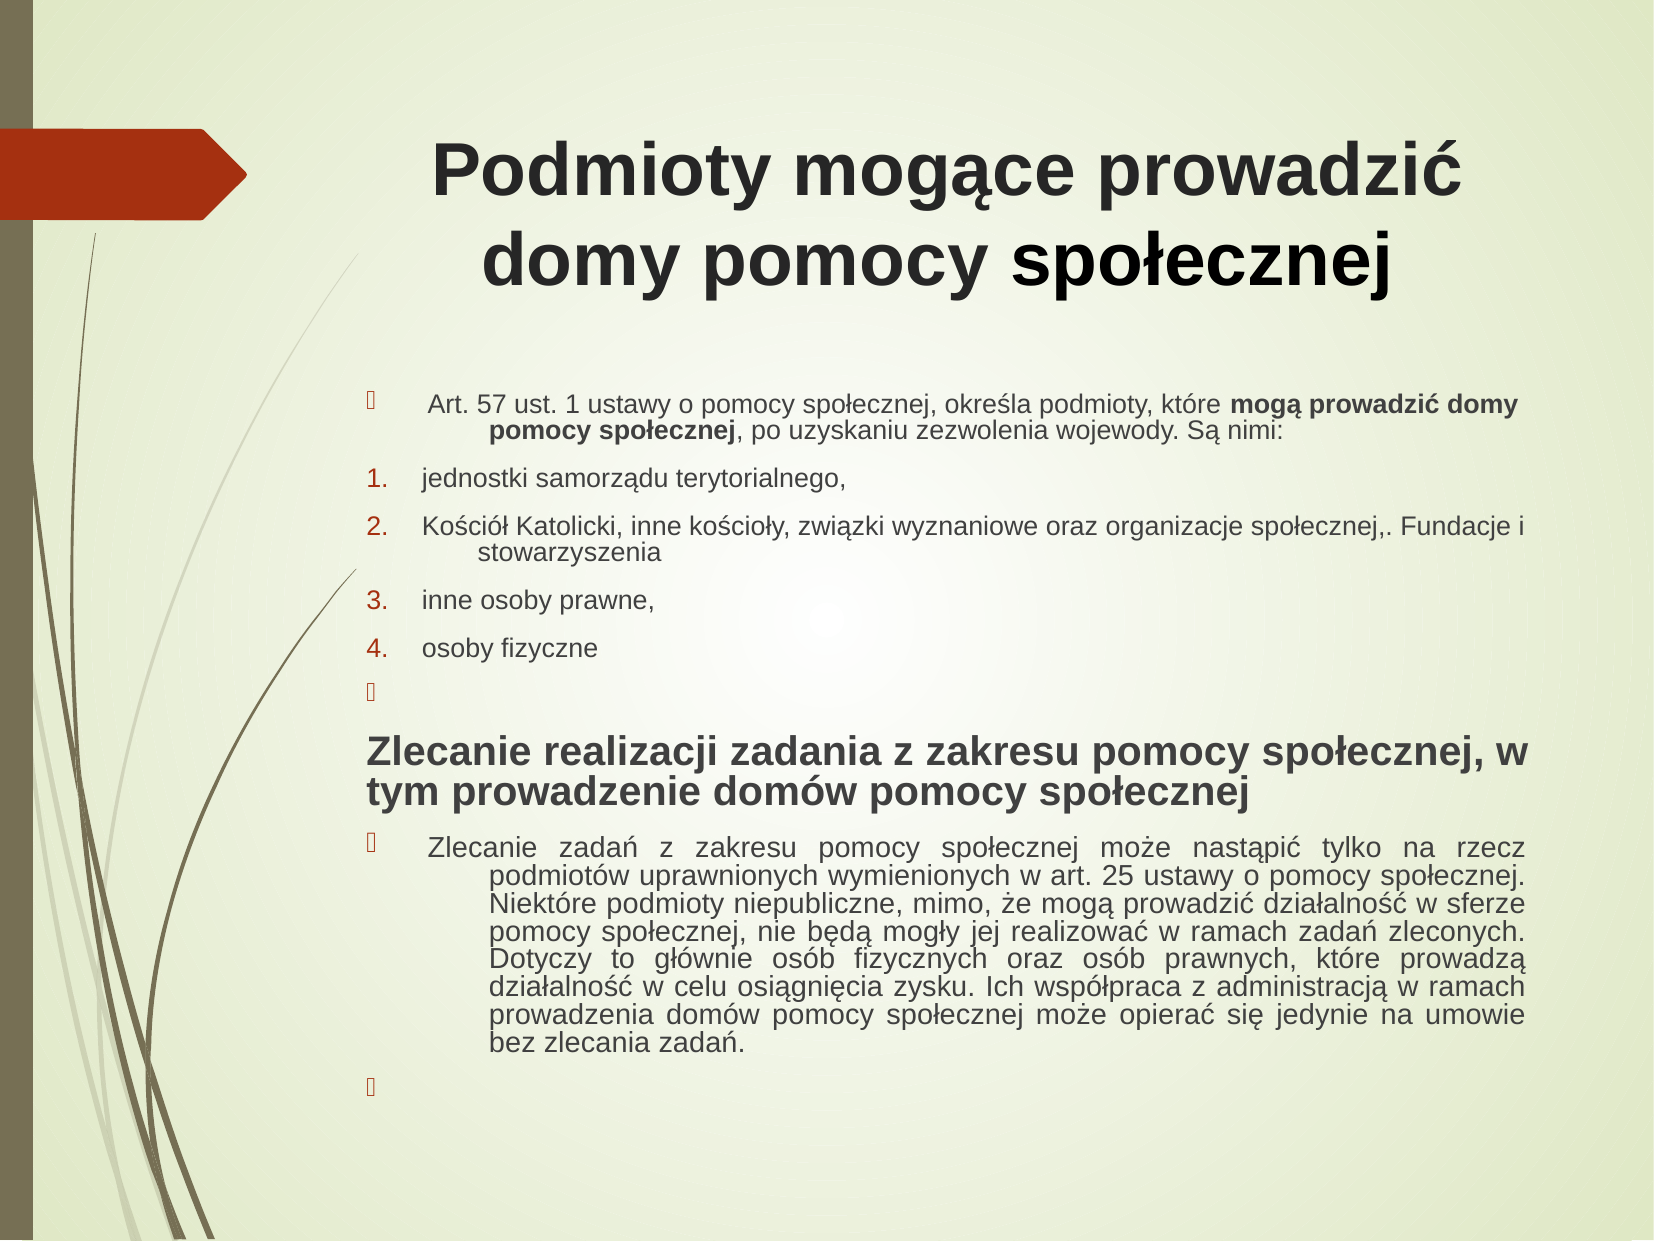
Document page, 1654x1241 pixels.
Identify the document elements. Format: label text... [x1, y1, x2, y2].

title Podmioty mogące prowadzić domy pomocy społecznej [351, 112, 1544, 345]
list Art. 57 ust. 1 ustawy o pomocy społecznej, określa podmioty, które mogą prowadzić domy pomocy społecznej, po uzyskaniu zezwolenia wojewody. Są nimi: jednostki samorządu terytorialnego, Kościół Katolicki, inne kościoły, związki wyznaniowe oraz organizacje społecznej,. Fundacje i stowarzyszenia inne osoby prawne, osoby fizyczne Zlecanie realizacji zadania z zakresu pomocy społecznej, w tym prowadzenie domów pomocy społecznej Zlecanie zadań z zakresu pomocy społecznej może nastąpić tylko na rzecz podmiotów uprawnionych wymienionych w art. 25 ustawy o pomocy społecznej. Niektóre podmioty niepubliczne, mimo, że mogą prowadzić działalność w sferze pomocy społecznej, nie będą mogły jej realizować w ramach zadań zleconych. Dotyczy to głównie osób fizycznych oraz osób prawnych, które prowadzą działalność w celu osiągnięcia zysku. Ich współpraca z administracją w ramach prowadzenia domów pomocy społecznej może opierać się jedynie na umowie bez zlecania zadań. [351, 385, 1544, 1069]
